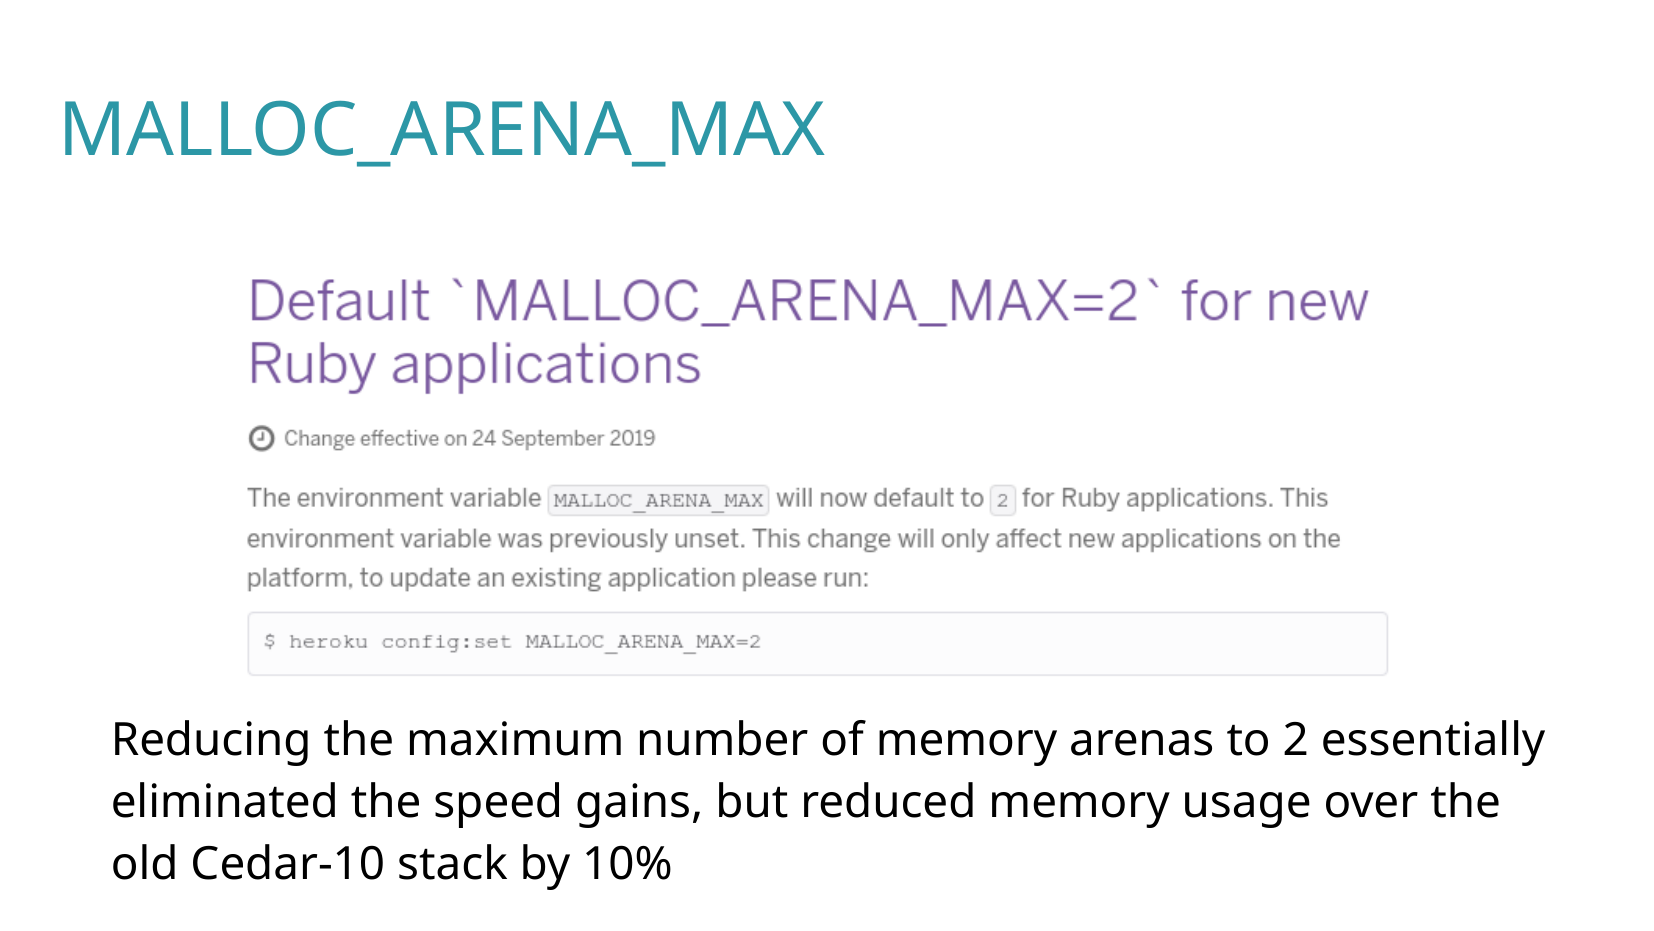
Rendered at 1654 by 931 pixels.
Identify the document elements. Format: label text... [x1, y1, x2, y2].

text_box Reducing the maximum number of memory arenas to 2 essentially eliminated the speed gains, but reduced memory usage over the old Cedar-10 stack by 10% [105, 705, 1561, 931]
title MALLOC_ARENA_MAX [59, 59, 1595, 178]
picture [215, 239, 1441, 695]
